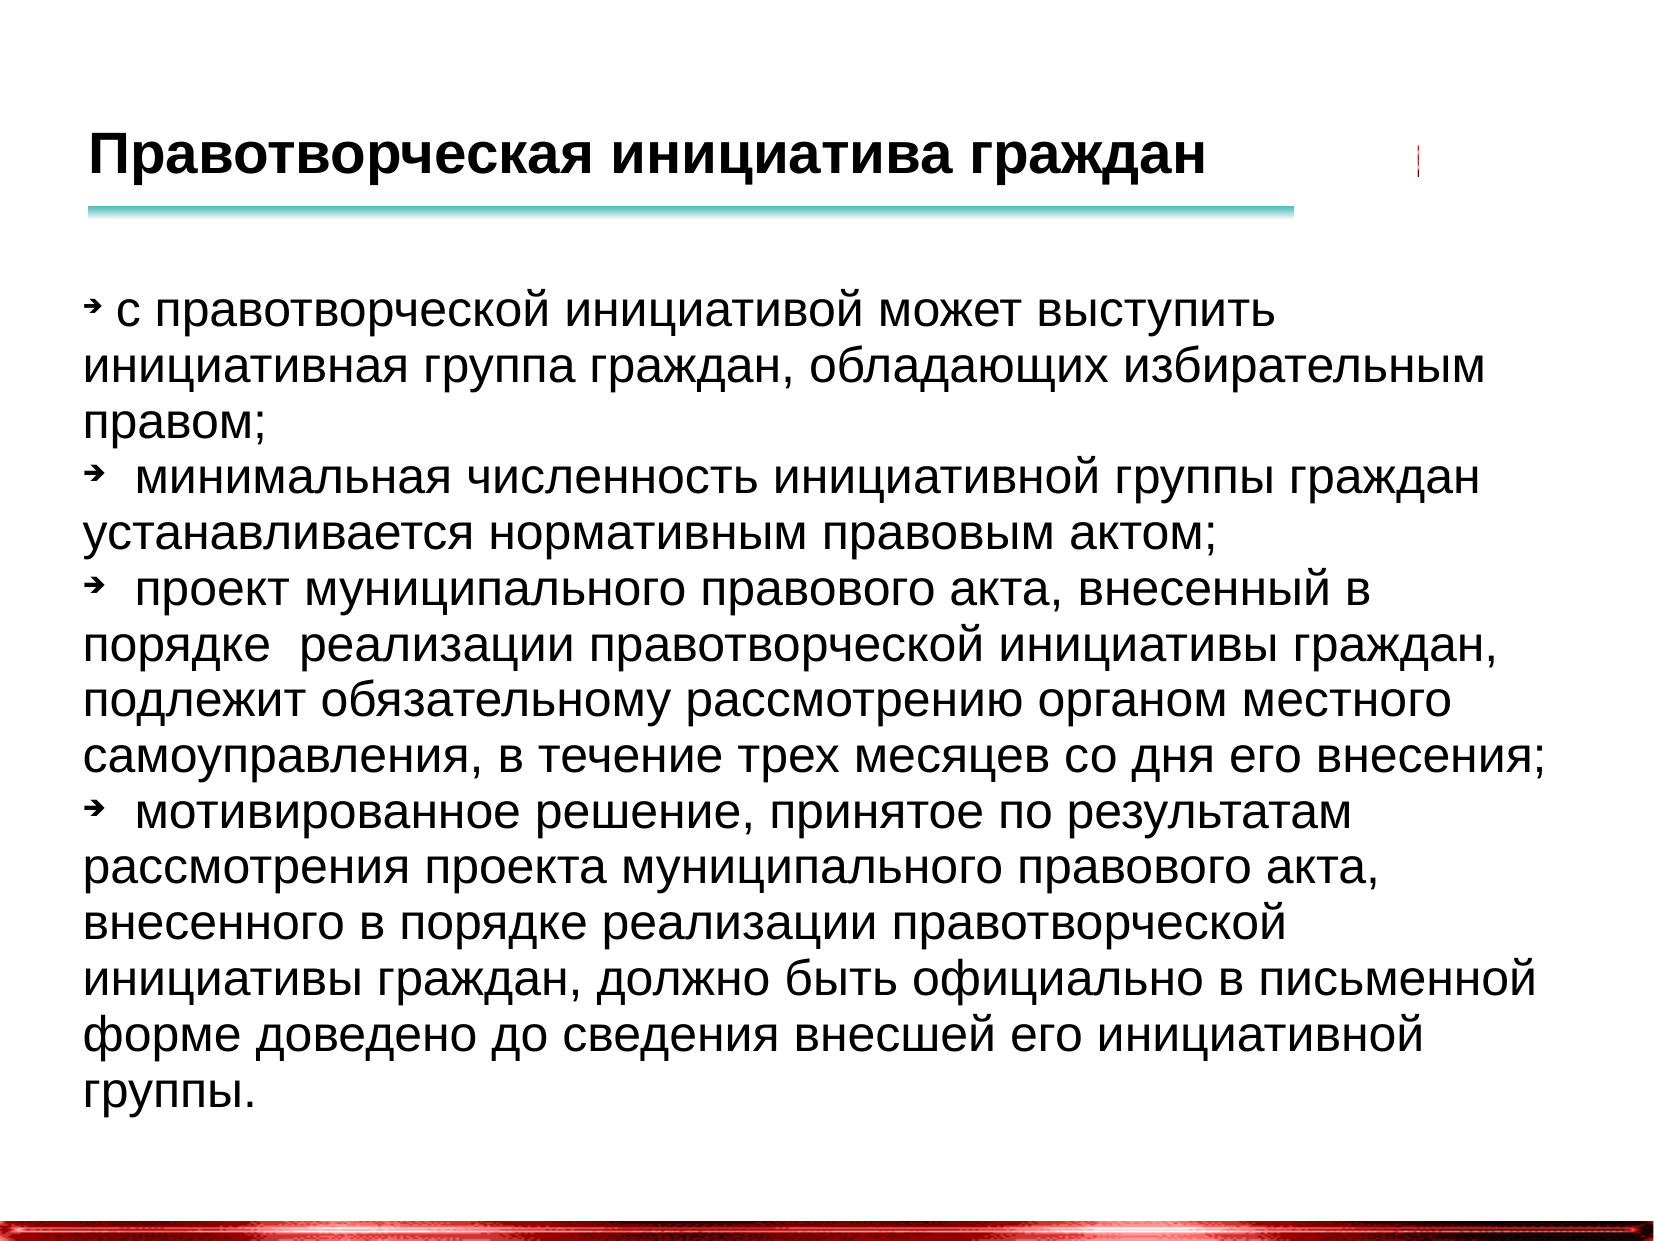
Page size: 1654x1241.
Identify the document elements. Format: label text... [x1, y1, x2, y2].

title Правотворческая инициатива граждан [88, 56, 1571, 250]
picture [0, 1221, 1654, 1241]
subtitle с правотворческой инициативой может выступить инициативная группа граждан, обладающих избирательным правом; минимальная численность инициативной группы граждан устанавливается нормативным правовым актом; проект муниципального правового акта, внесенный в порядке реализации правотворческой инициативы граждан, подлежит обязательному рассмотрению органом местного самоуправления, в течение трех месяцев со дня его внесения; мотивированное решение, принятое по результатам рассмотрения проекта муниципального правового акта, внесенного в порядке реализации правотворческой инициативы граждан, должно быть официально в письменной форме доведено до сведения внесшей его инициативной группы. [82, 281, 1571, 1118]
